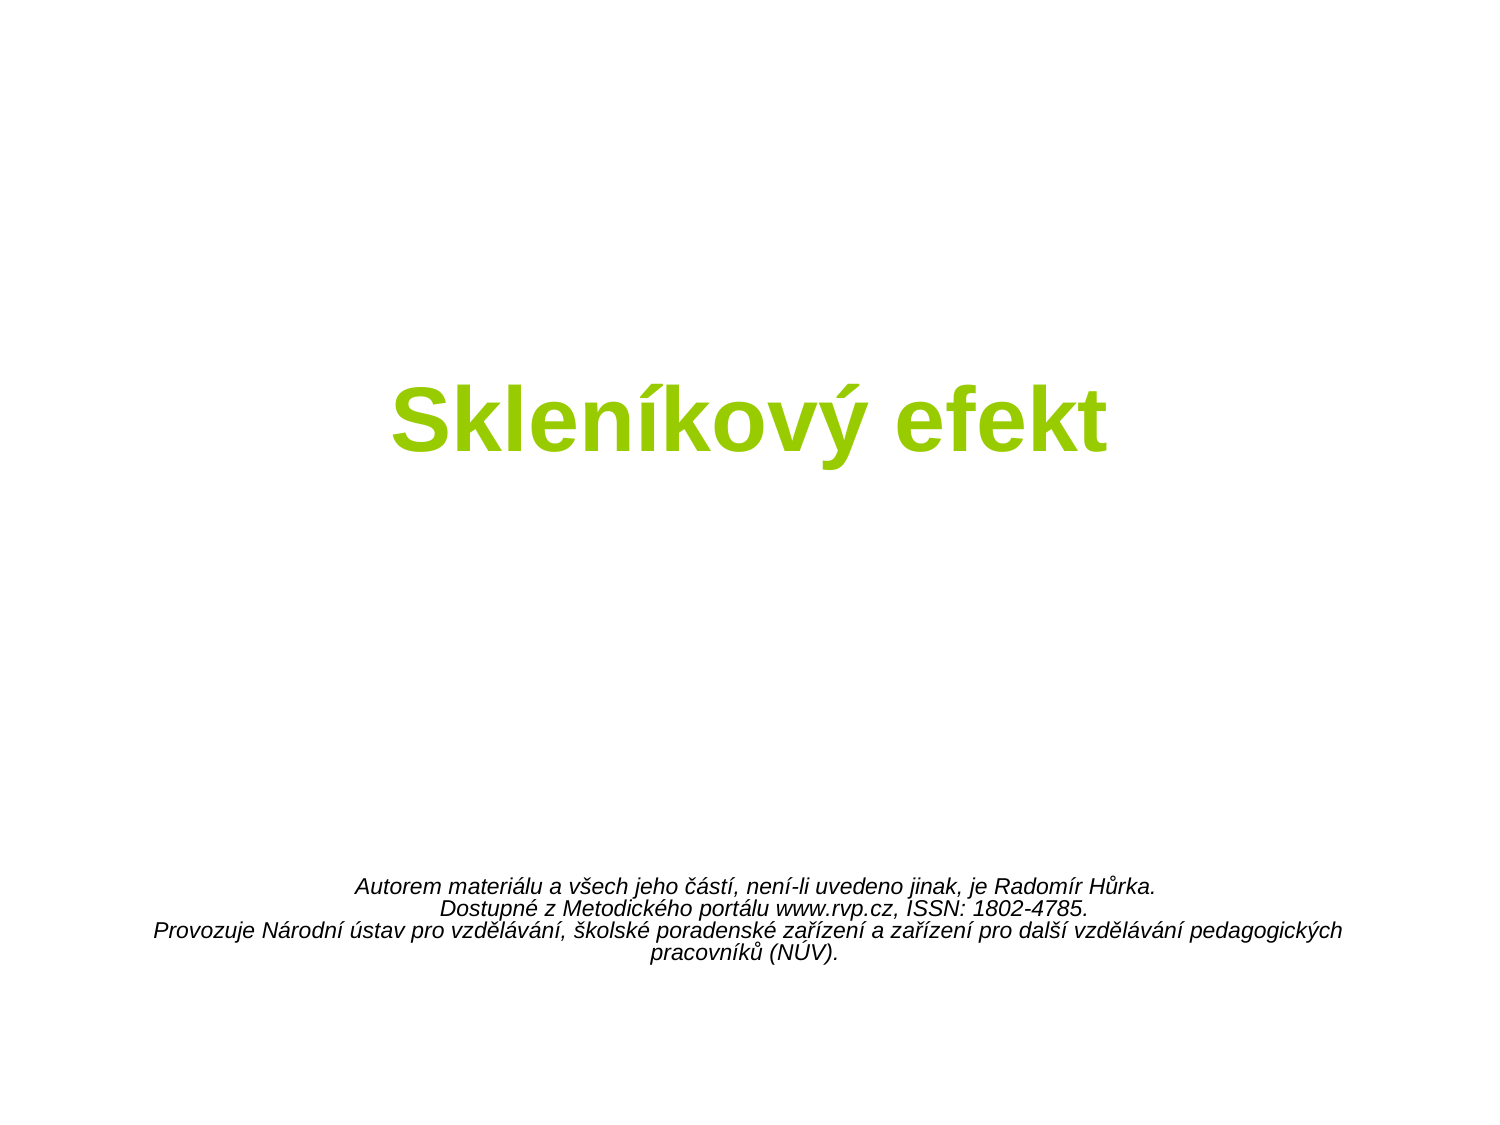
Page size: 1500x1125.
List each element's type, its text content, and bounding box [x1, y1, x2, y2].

title Skleníkový efekt [75, 148, 1426, 681]
list Autorem materiálu a všech jeho částí, není-li uvedeno jinak, je Radomír Hůrka. Dostupné z Metodického portálu www.rvp.cz, ISSN: 1802-4785. Provozuje Národní ústav pro vzdělávání, školské poradenské zařízení a zařízení pro další vzdělávání pedagogických pracovníků (NÚV). [64, 869, 1376, 1035]
